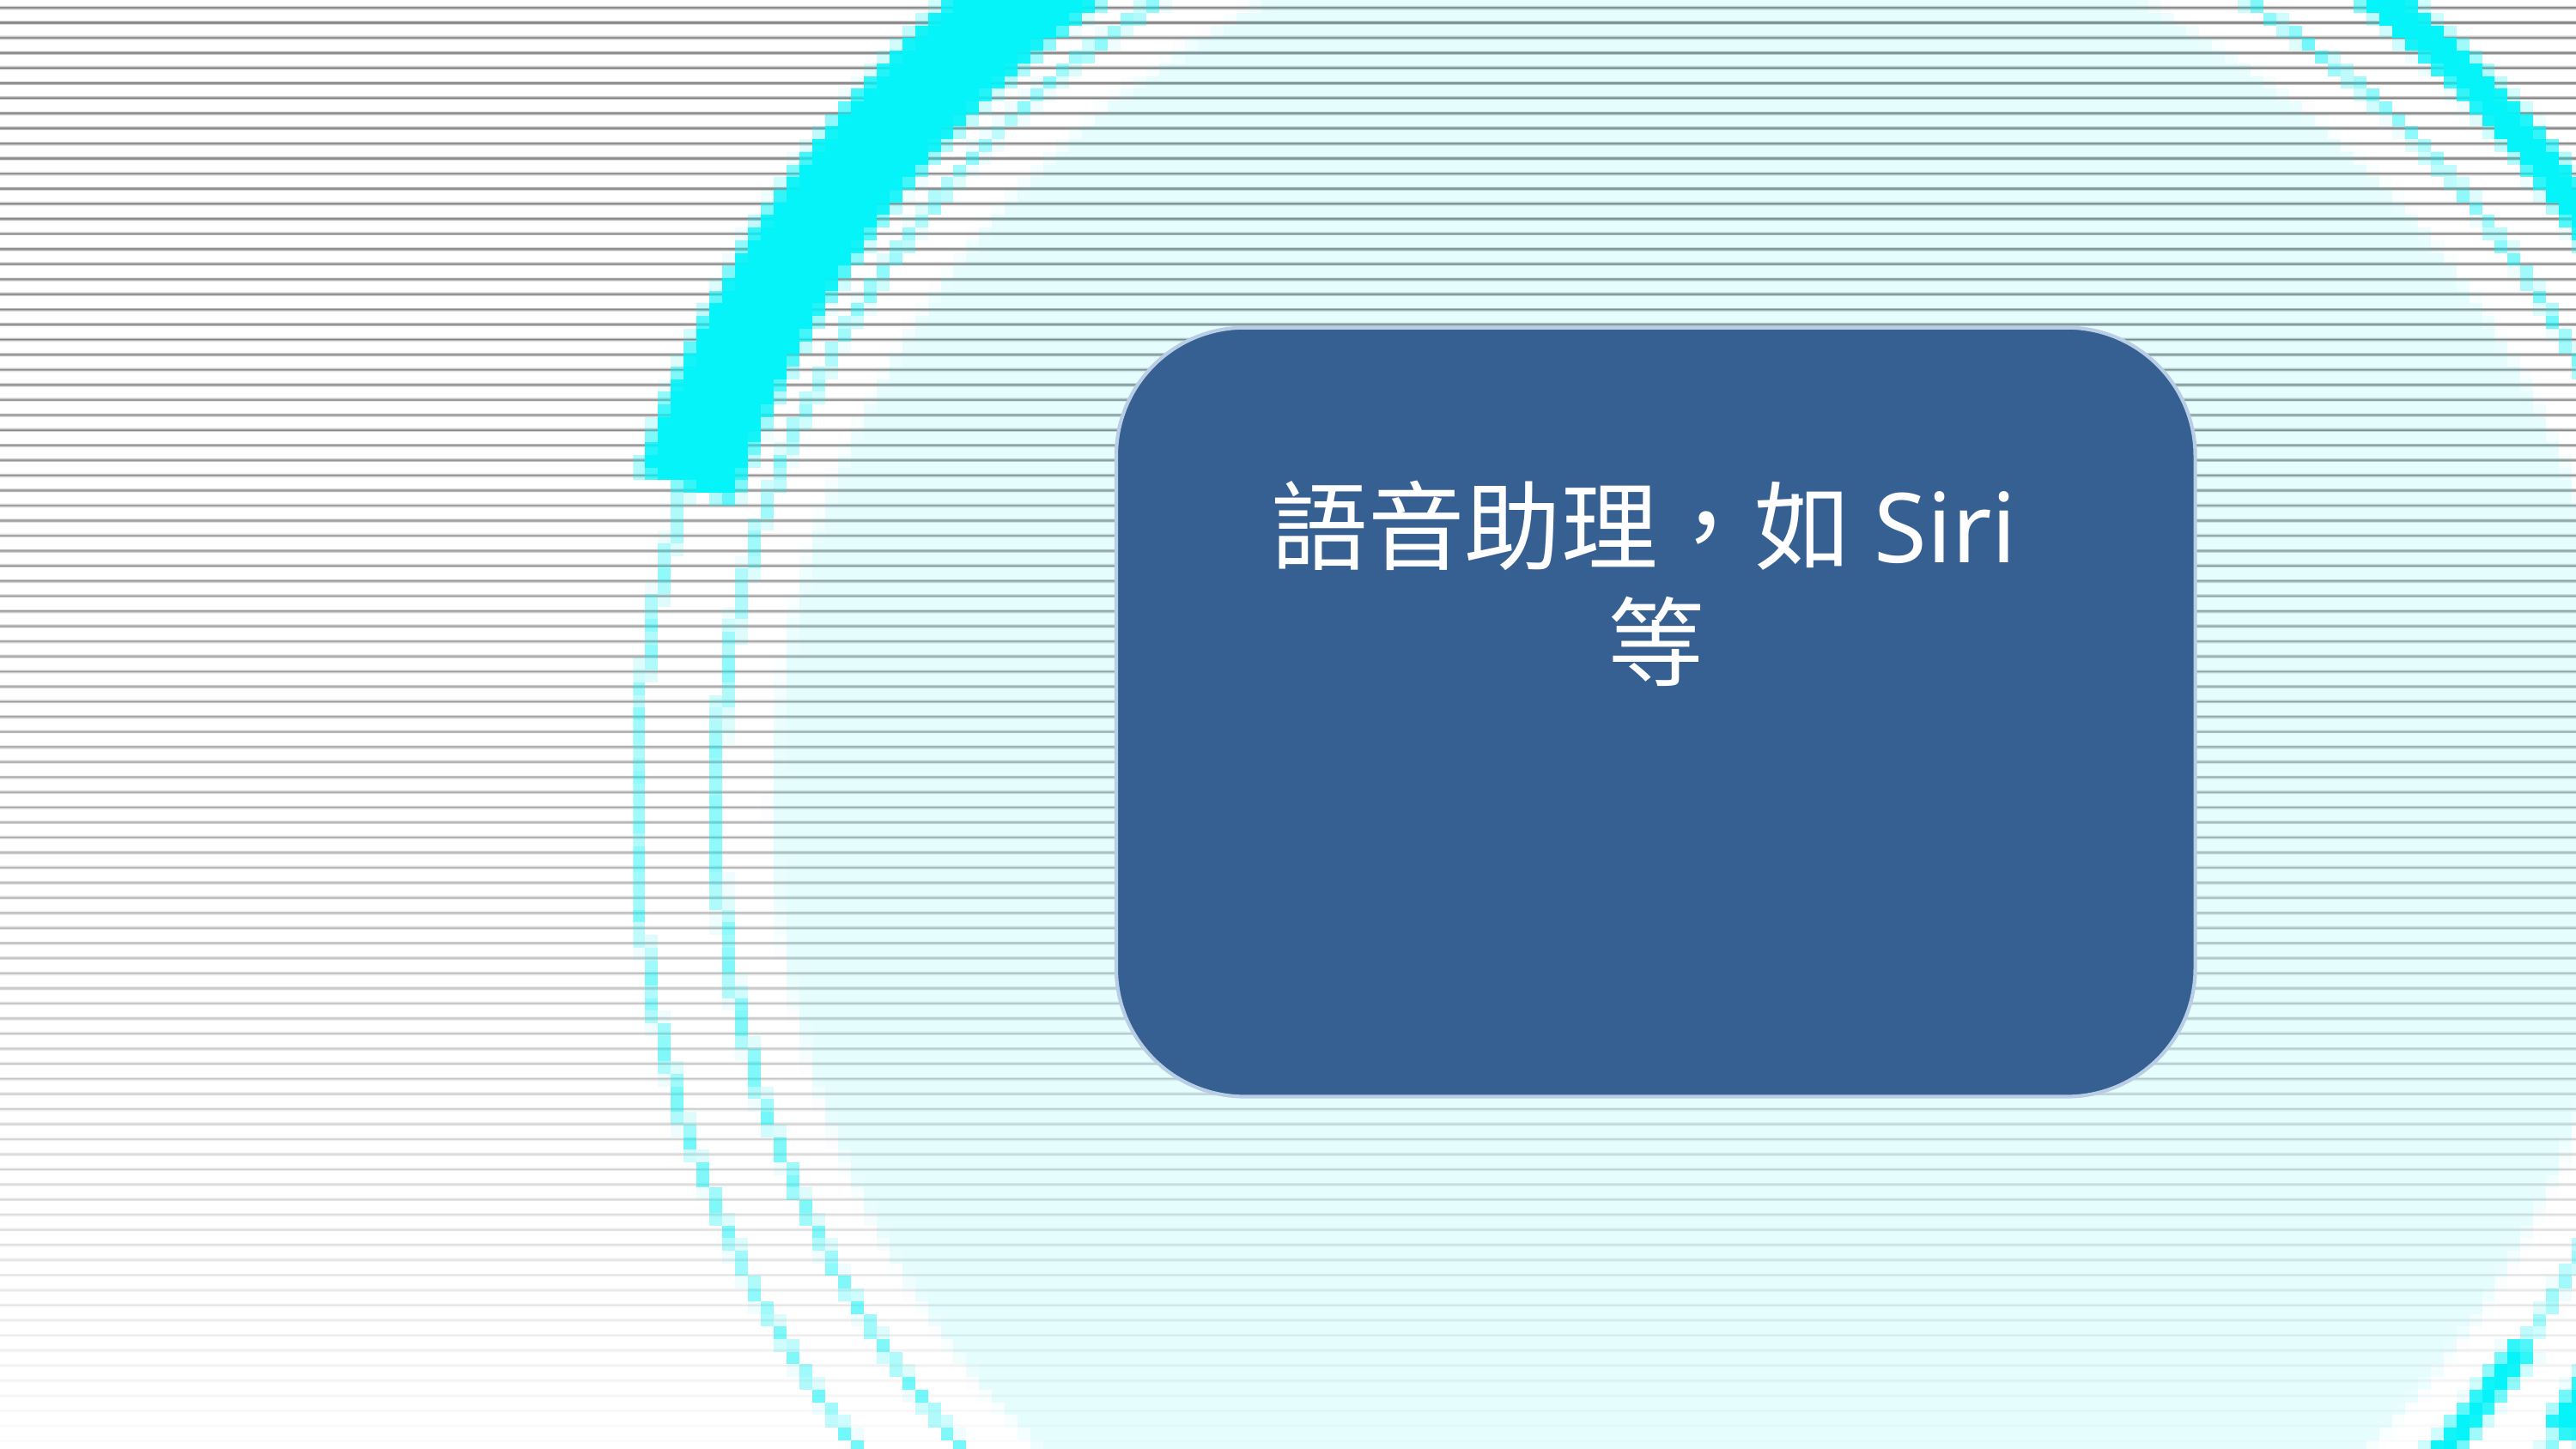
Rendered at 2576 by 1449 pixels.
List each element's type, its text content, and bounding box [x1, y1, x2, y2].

text_box [0, 0, 2576, 1449]
text_box 語音助理，如Siri等 [1220, 459, 2092, 591]
